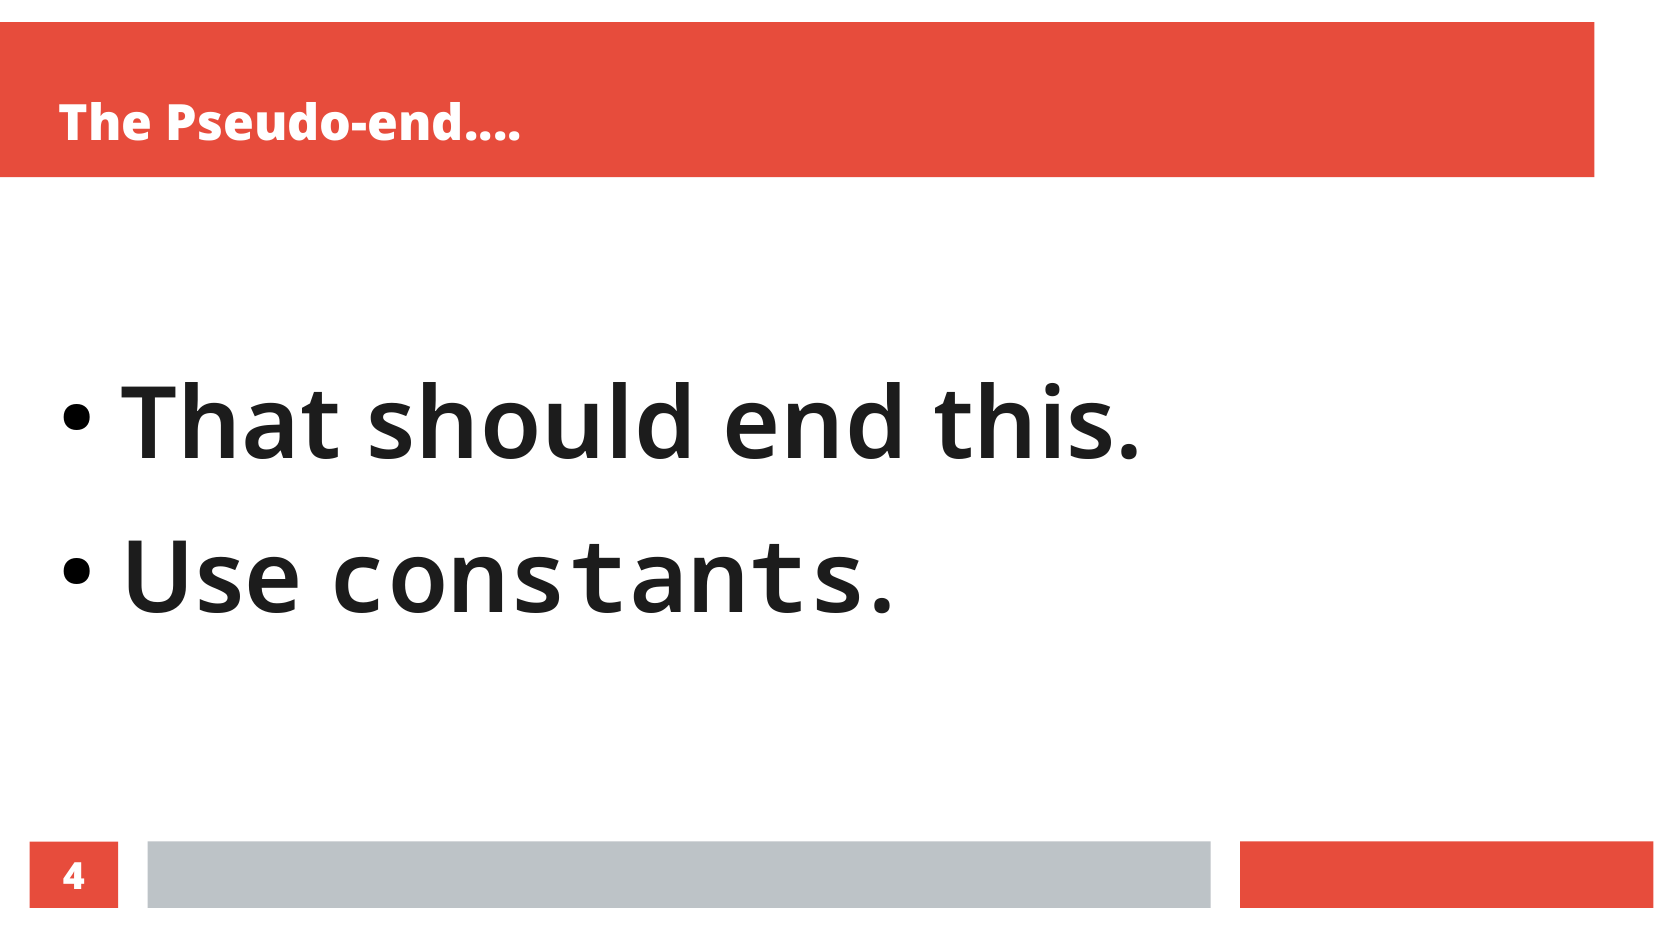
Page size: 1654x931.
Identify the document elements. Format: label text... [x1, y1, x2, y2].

list That should end this. Use constants. [59, 243, 1565, 751]
title The Pseudo-end.... [59, 44, 1595, 156]
